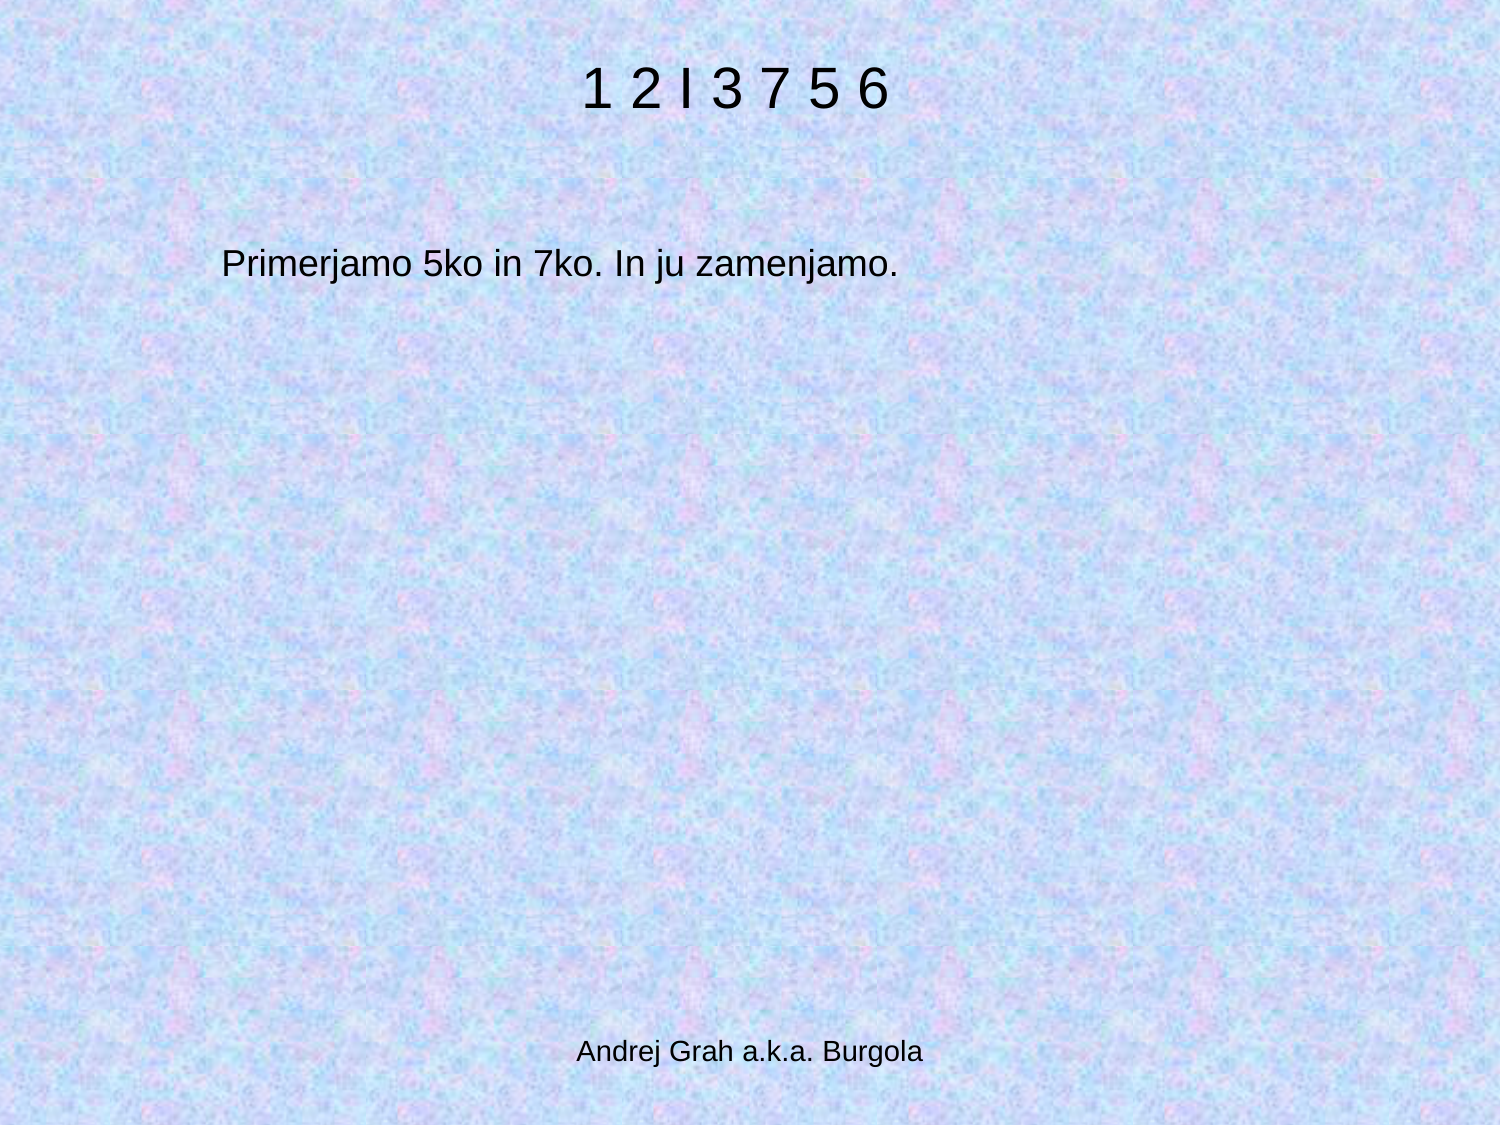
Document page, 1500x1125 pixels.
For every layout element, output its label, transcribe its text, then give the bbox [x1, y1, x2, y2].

text_box Andrej Grah a.k.a. Burgola [512, 1024, 988, 1103]
picture [0, 0, 1500, 1125]
text_box Primerjamo 5ko in 7ko. In ju zamenjamo. [206, 231, 1306, 293]
text_box 1 2 I 3 7 5 6 [265, 42, 1223, 129]
